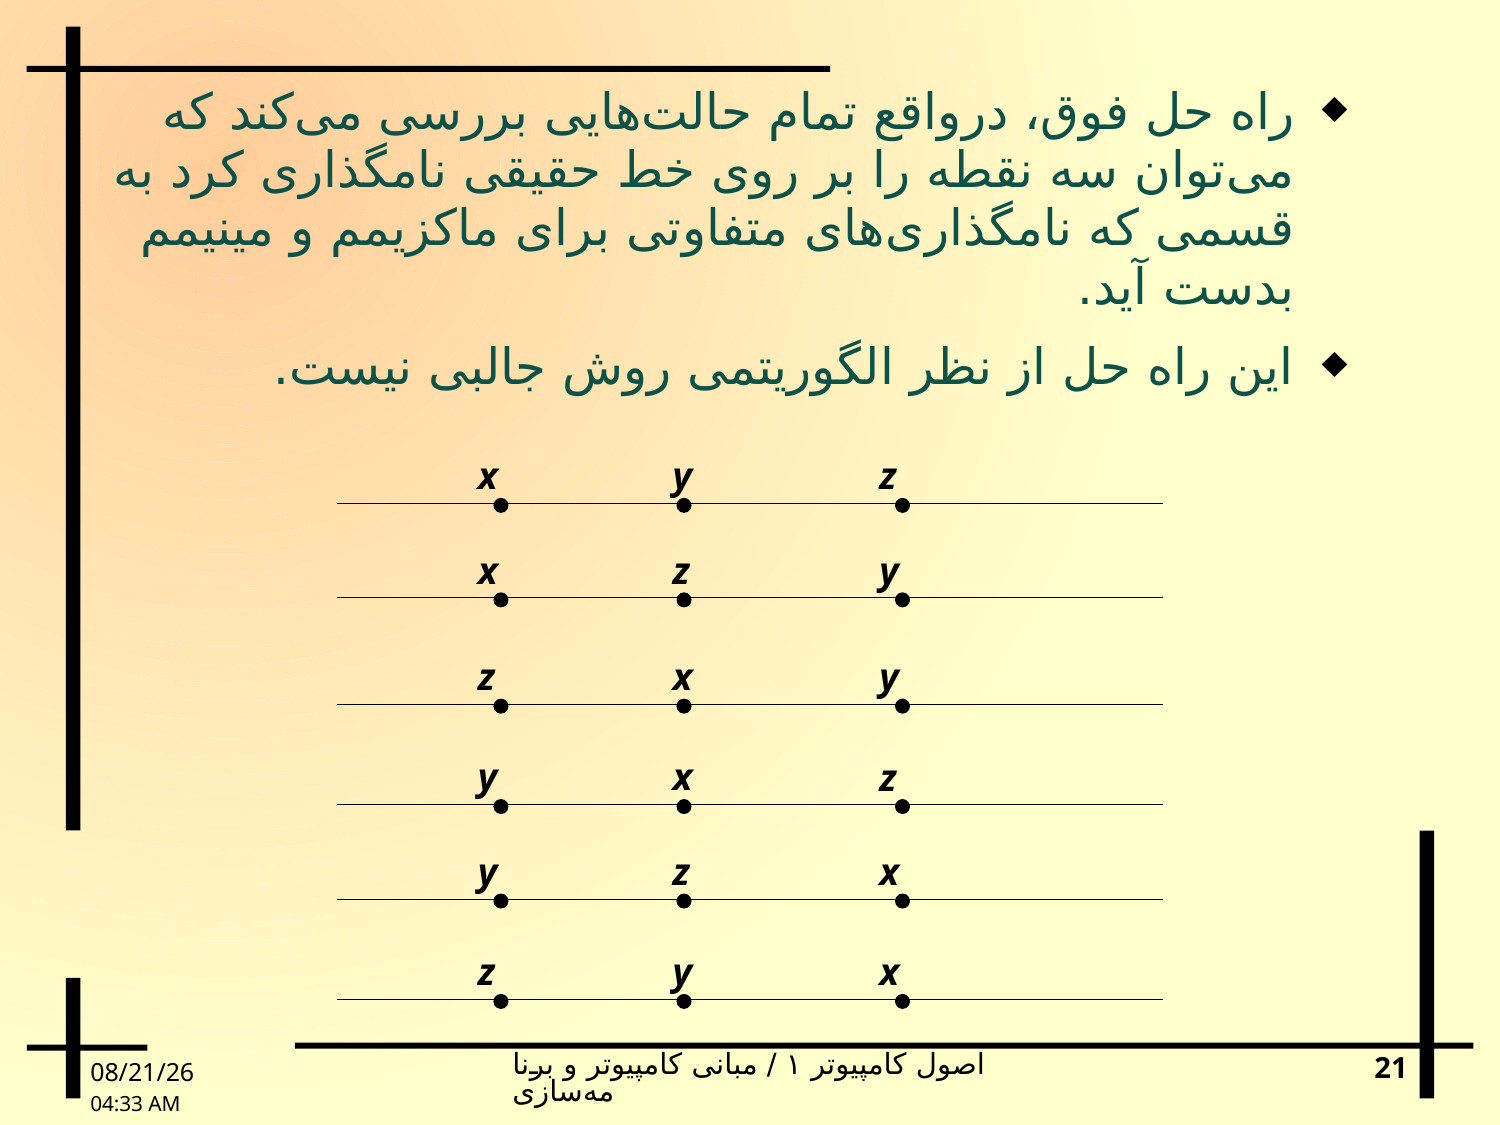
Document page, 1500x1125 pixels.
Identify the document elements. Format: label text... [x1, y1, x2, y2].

text_box [493, 705, 509, 714]
text_box z [657, 838, 733, 900]
text_box [493, 504, 509, 513]
text_box z [657, 536, 733, 598]
text_box [676, 504, 692, 513]
text_box z [864, 442, 940, 504]
text_box y [864, 643, 940, 705]
text_box y [463, 837, 539, 900]
text_box [676, 598, 692, 608]
text_box [894, 705, 911, 714]
text_box x [864, 838, 940, 900]
text_box [676, 805, 692, 815]
text_box [894, 900, 911, 909]
text_box [493, 900, 509, 909]
list راه حل فوق، در‌واقع تمام حالت‌هایی بررسی می‌کند که می‌توان سه نقطه را بر روی خط حقیقی نامگذاری کرد به قسمی که نامگذاری‌های متفاوتی برای ماکزیمم و مینیمم بدست آید. این راه حل از نظر الگوریتمی روش جالبی نیست. [81, 82, 1419, 419]
text_box z [463, 938, 539, 1000]
text_box x [657, 743, 733, 805]
text_box [676, 900, 692, 909]
text_box [493, 598, 509, 608]
text_box x [864, 938, 940, 1000]
text_box [493, 1000, 509, 1009]
text_box y [657, 938, 733, 1000]
text_box [676, 705, 692, 714]
text_box x [657, 643, 733, 705]
text_box x [463, 536, 539, 598]
text_box [493, 805, 509, 815]
text_box [894, 1000, 911, 1009]
text_box y [657, 442, 733, 504]
text_box y [463, 743, 539, 805]
text_box z [463, 643, 539, 705]
text_box y [864, 536, 940, 599]
text_box [894, 805, 911, 815]
text_box x [463, 442, 539, 504]
text_box [894, 504, 911, 513]
text_box [894, 599, 911, 608]
text_box z [864, 743, 940, 805]
text_box [676, 1000, 692, 1009]
